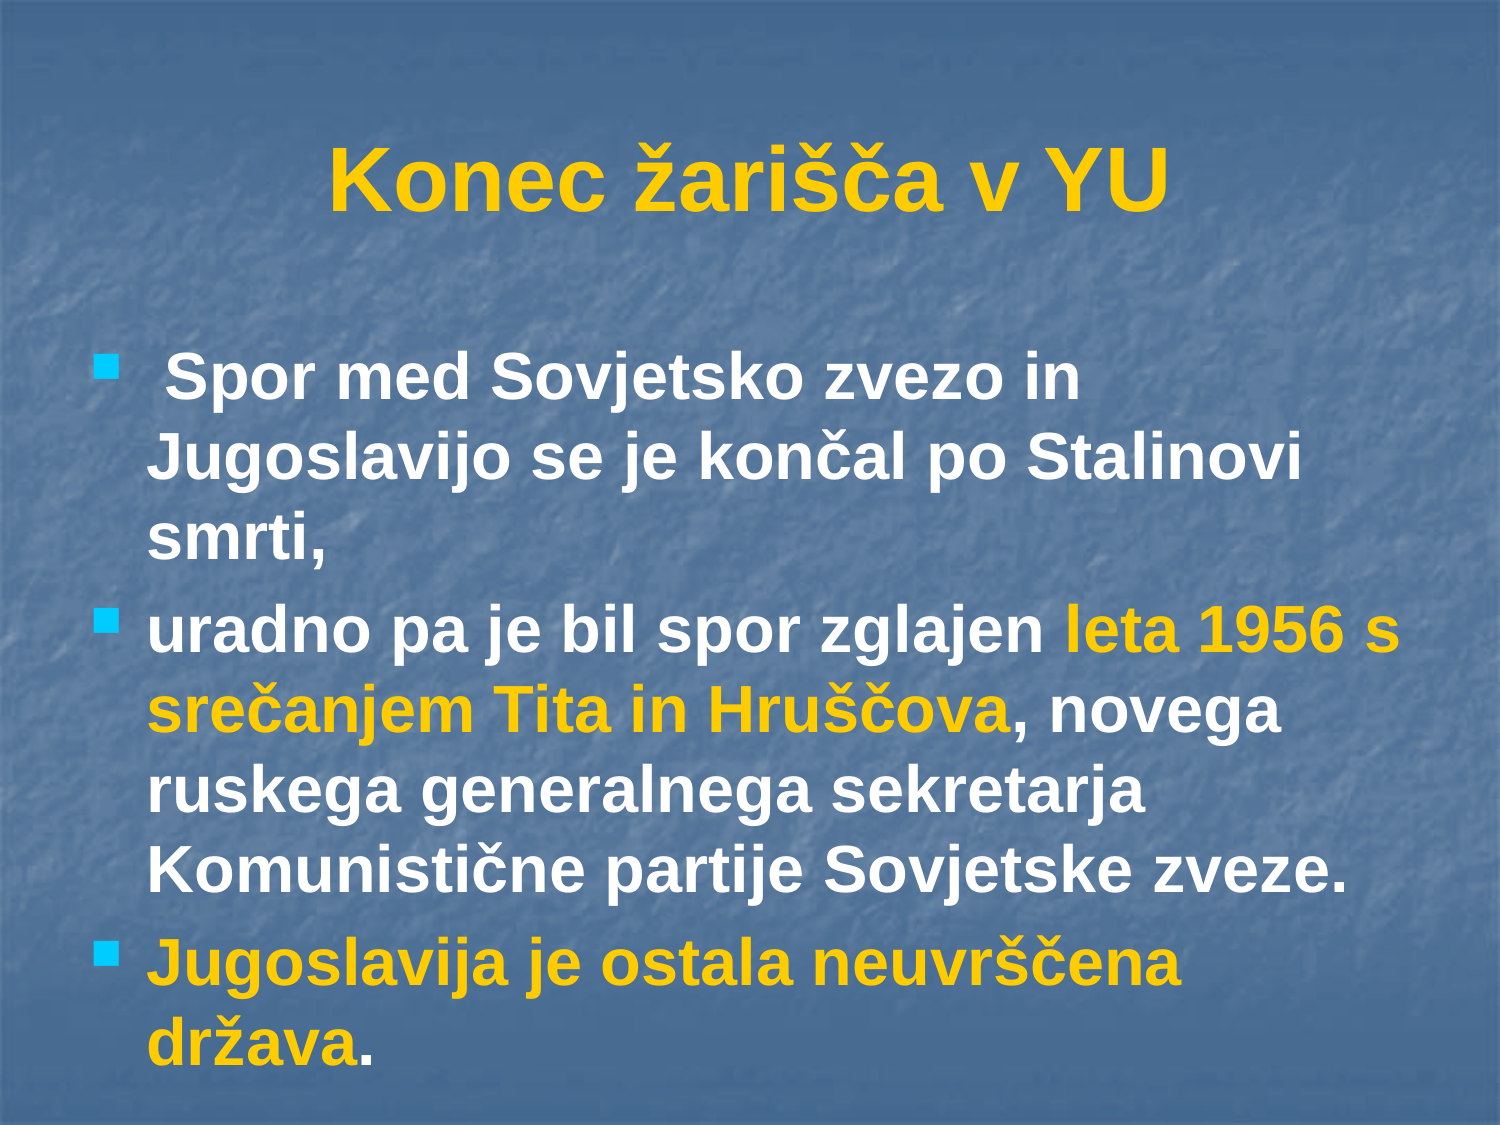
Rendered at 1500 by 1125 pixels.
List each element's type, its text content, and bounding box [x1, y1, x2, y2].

list Spor med Sovjetsko zvezo in Jugoslavijo se je končal po Stalinovi smrti, uradno pa je bil spor zglajen leta 1956 s srečanjem Tita in Hruščova, novega ruskega generalnega sekretarja Komunistične partije Sovjetske zveze. Jugoslavija je ostala neuvrščena država. [75, 324, 1425, 1000]
picture [0, 0, 1500, 1125]
title Konec žarišča v YU [75, 62, 1425, 288]
